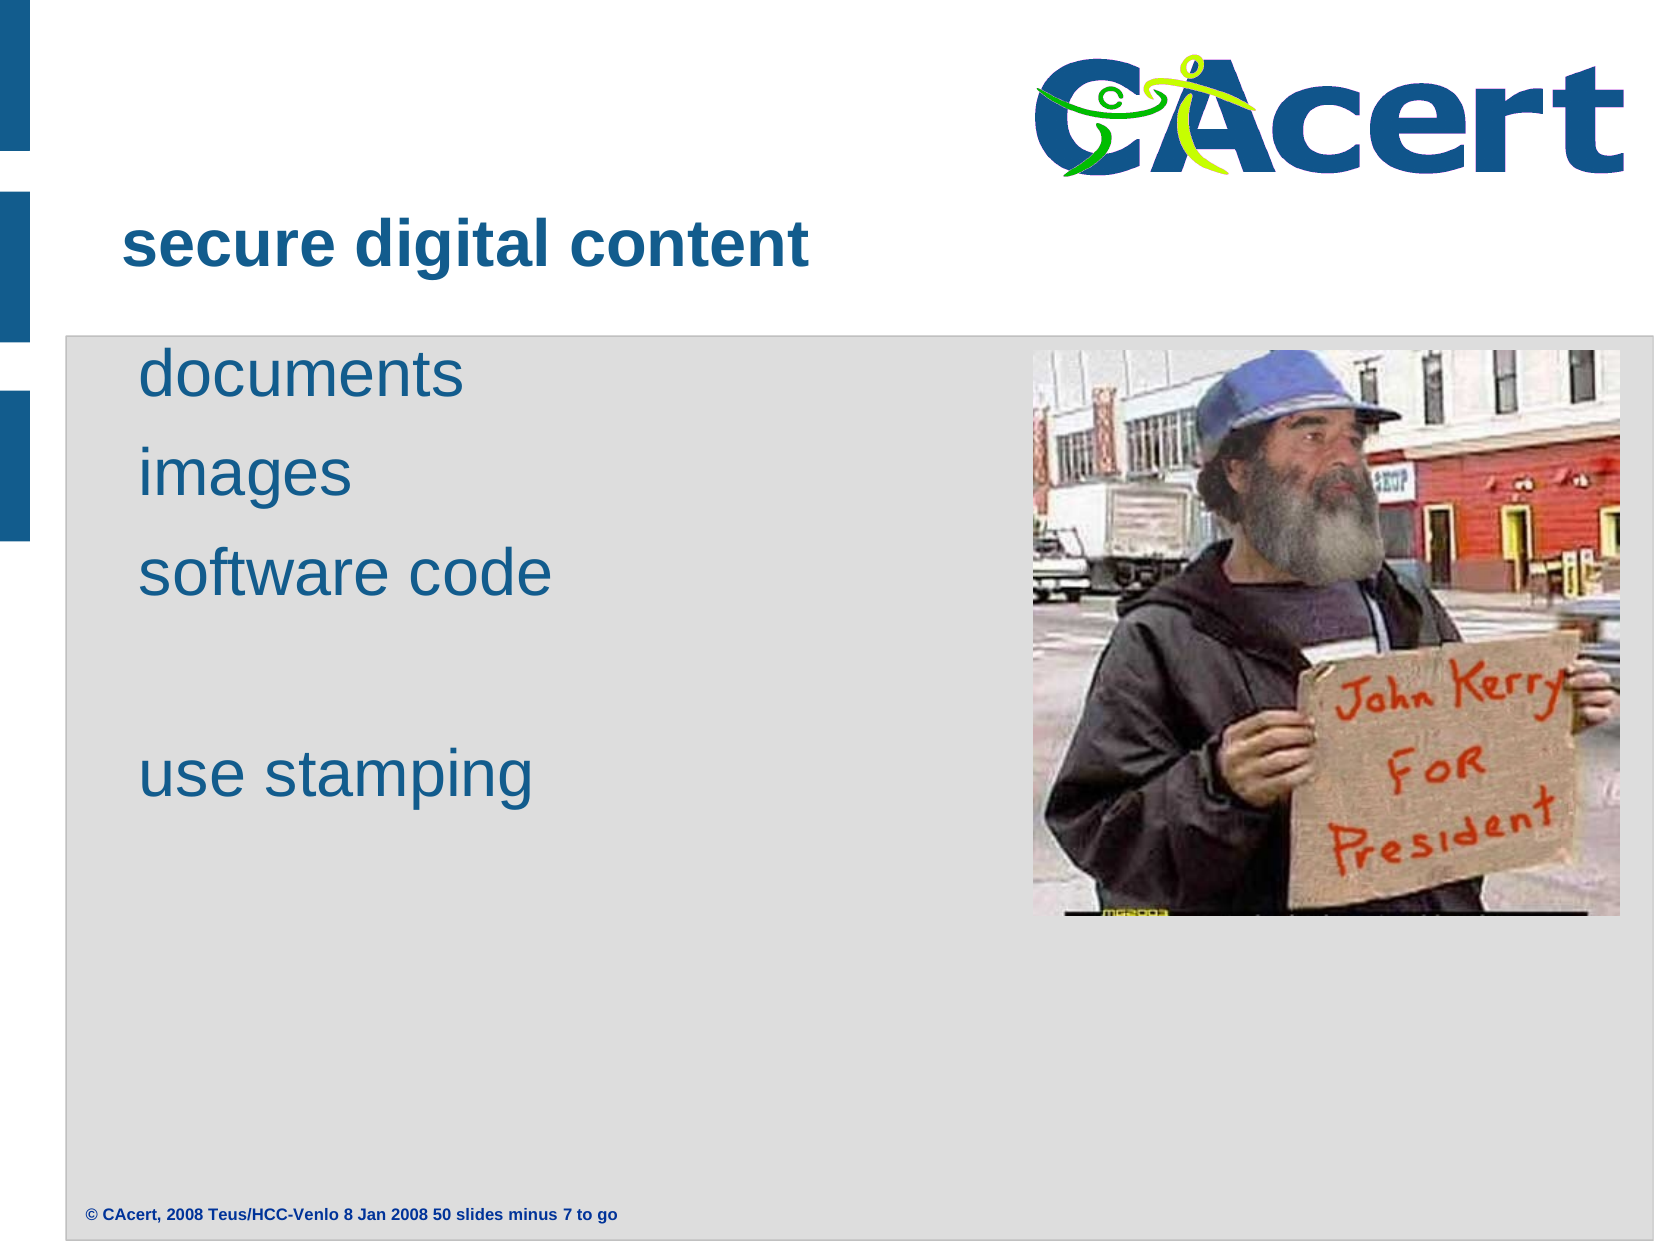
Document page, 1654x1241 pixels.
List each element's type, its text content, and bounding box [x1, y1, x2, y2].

list documents images software code use stamping [121, 344, 858, 1008]
picture [1033, 350, 1620, 916]
title secure digital content [121, 184, 1534, 309]
picture [1033, 53, 1625, 178]
